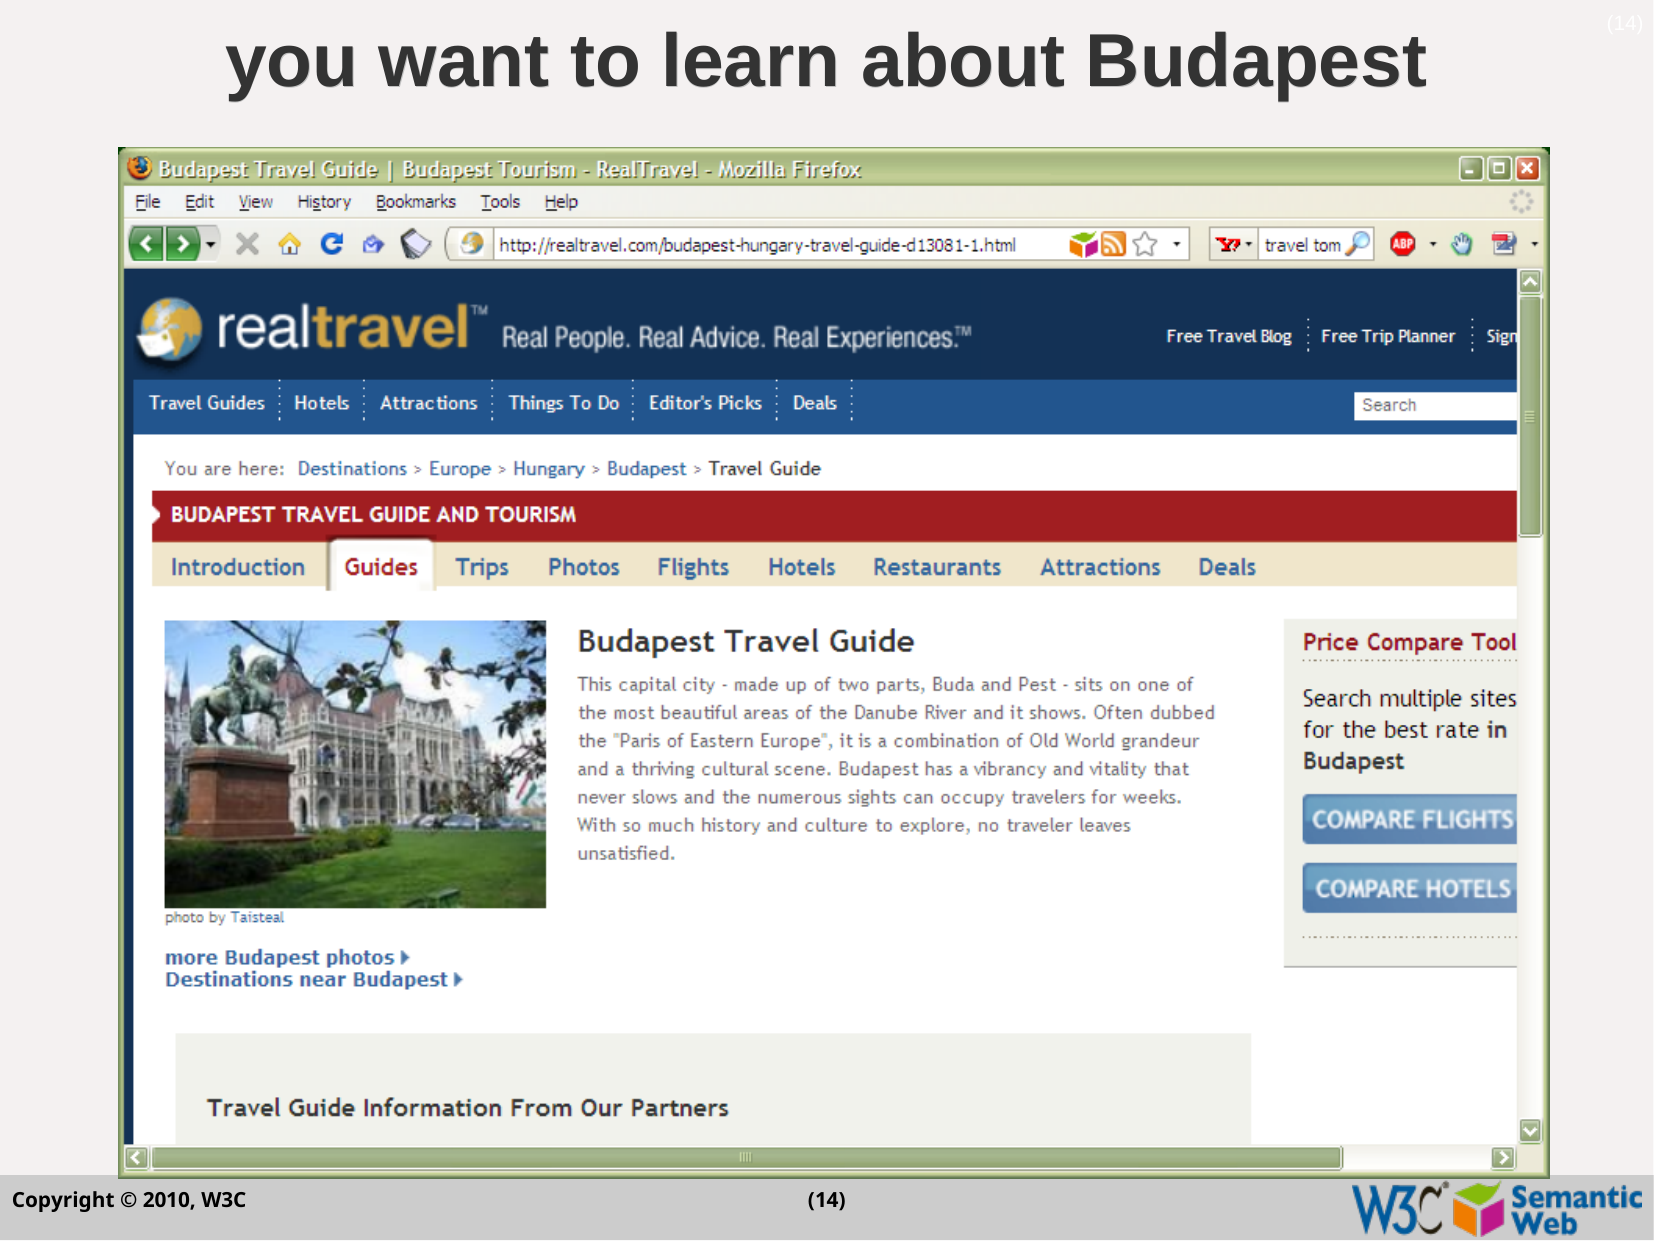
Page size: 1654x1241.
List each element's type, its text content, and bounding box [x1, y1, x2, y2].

title you want to learn about Budapest [0, 0, 1654, 119]
picture [118, 147, 1642, 1237]
